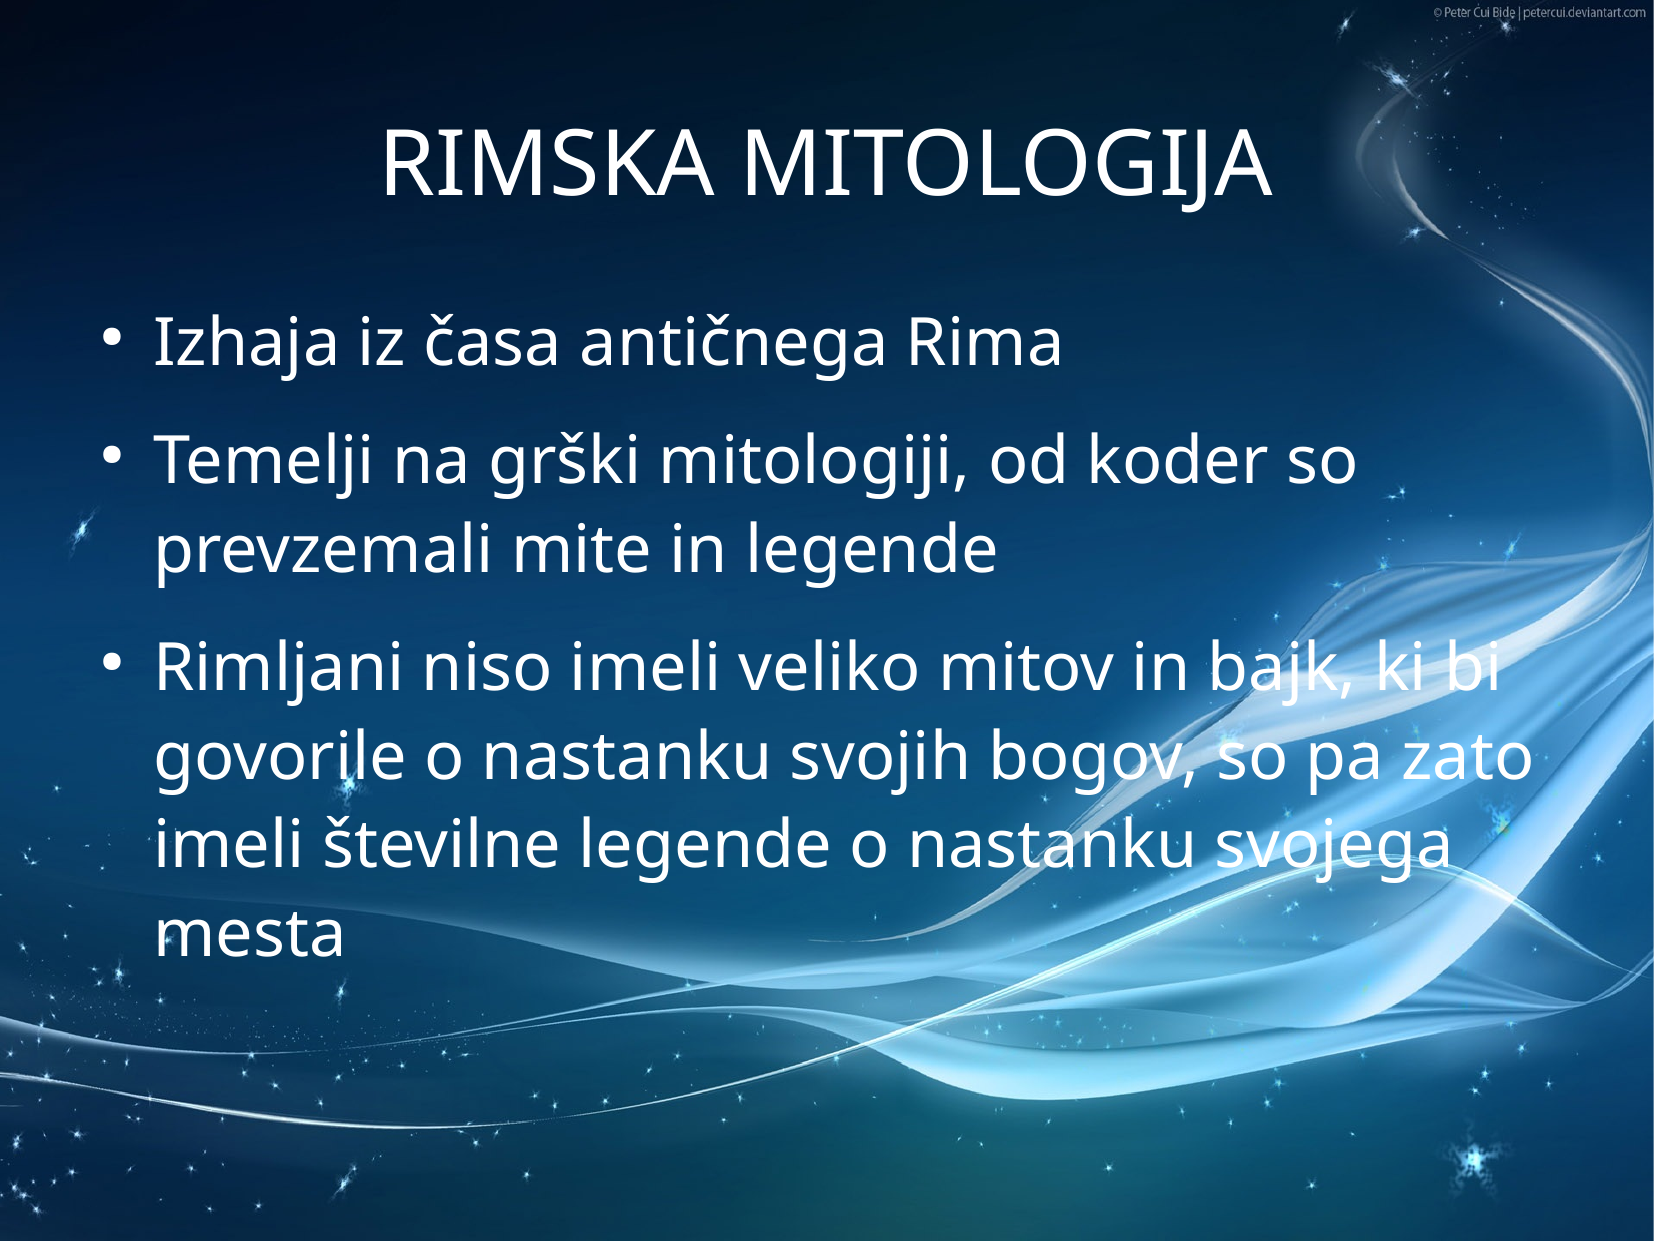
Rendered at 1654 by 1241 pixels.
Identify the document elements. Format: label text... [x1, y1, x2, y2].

title RIMSKA MITOLOGIJA [82, 49, 1571, 257]
picture [0, 0, 1654, 1241]
list Izhaja iz časa antičnega Rima Temelji na grški mitologiji, od koder so prevzemali mite in legende Rimljani niso imeli veliko mitov in bajk, ki bi govorile o nastanku svojih bogov, so pa zato imeli številne legende o nastanku svojega mesta [82, 290, 1571, 1109]
